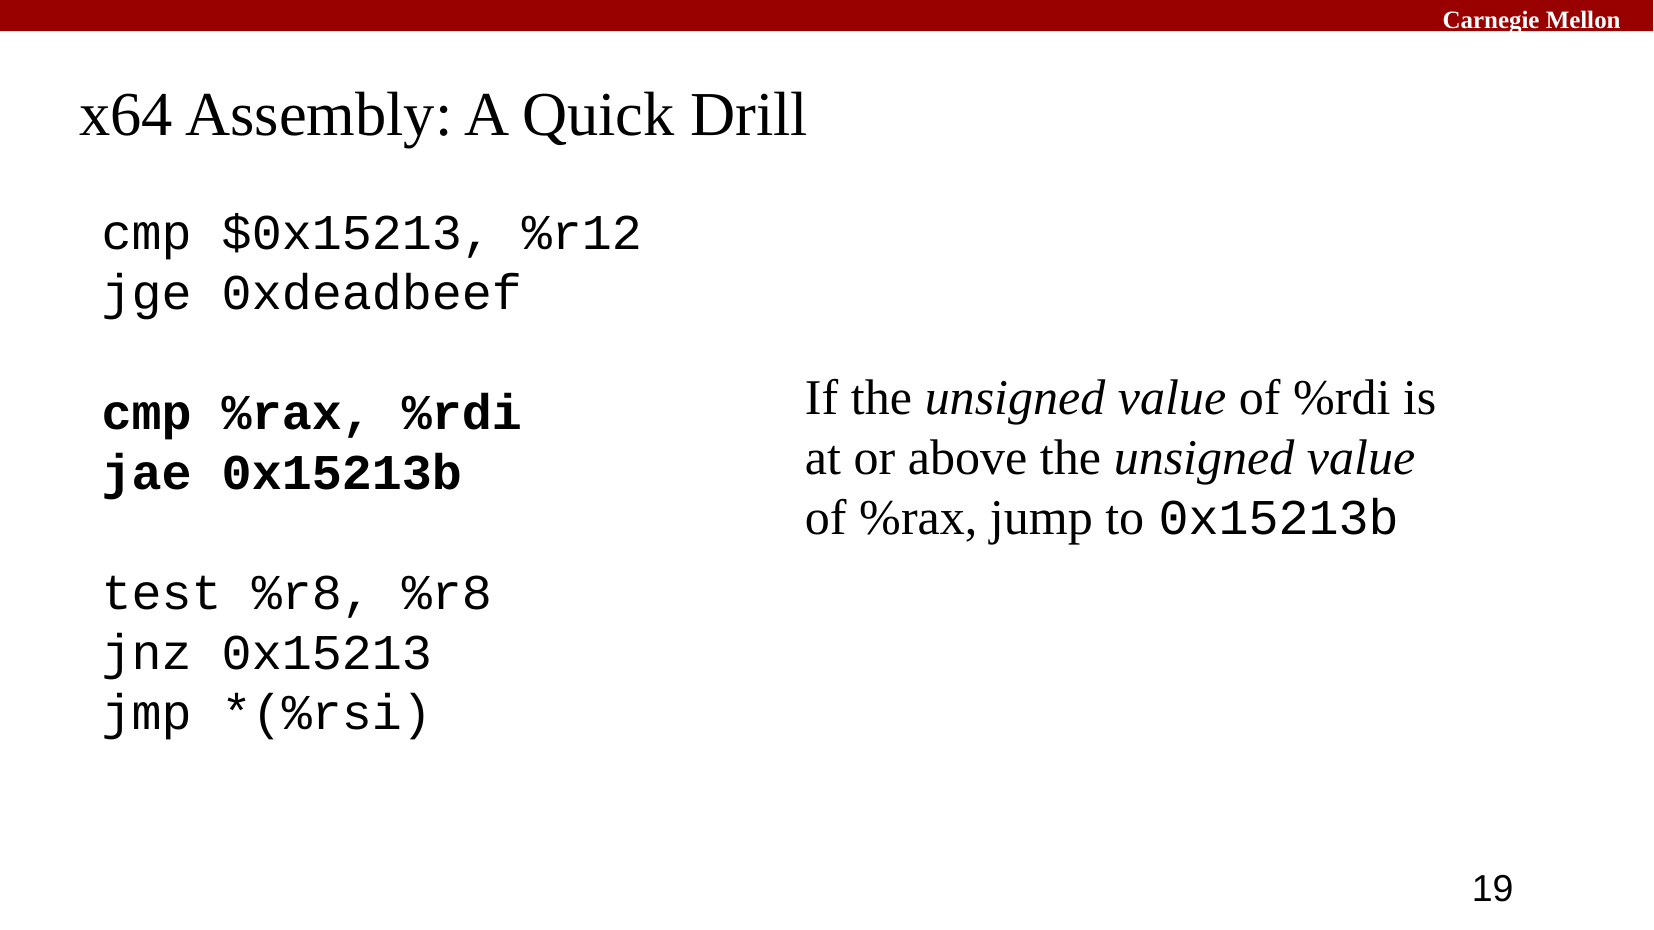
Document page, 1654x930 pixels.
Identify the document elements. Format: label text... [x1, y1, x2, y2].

list cmp $0x15213, %r12 jge 0xdeadbeef cmp %rax, %rdi jae 0x15213b test %r8, %r8 jnz 0x15213 jmp *(%rsi) [71, 184, 780, 755]
text_box If the unsigned value of %rdi is at or above the unsigned value of %rax, jump to 0x15213b [789, 184, 1468, 740]
title x64 Assembly: A Quick Drill [64, 16, 1437, 205]
